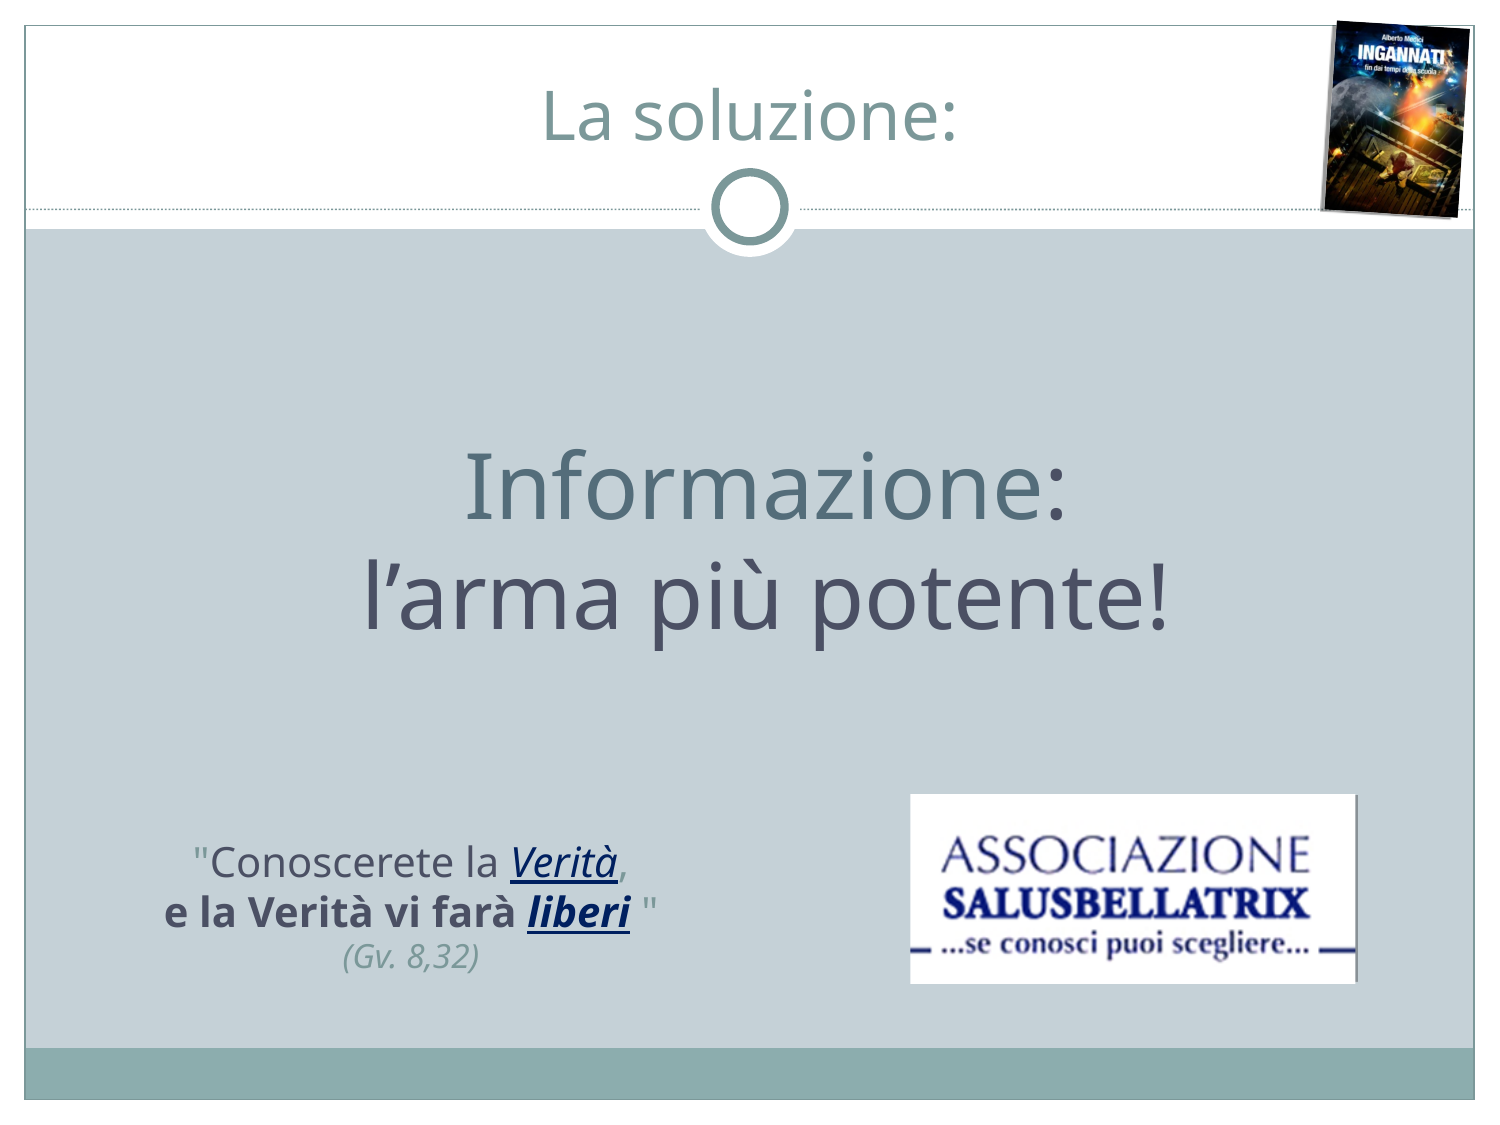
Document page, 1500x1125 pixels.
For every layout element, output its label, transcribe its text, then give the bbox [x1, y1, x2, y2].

title La soluzione: [49, 37, 1330, 162]
picture [910, 794, 1356, 984]
text_box "Conoscerete la Verità, e la Verità vi farà liberi " (Gv. 8,32) [33, 762, 790, 984]
text_box Informazione: l’arma più potente! [178, 421, 1355, 656]
picture [1324, 20, 1470, 219]
